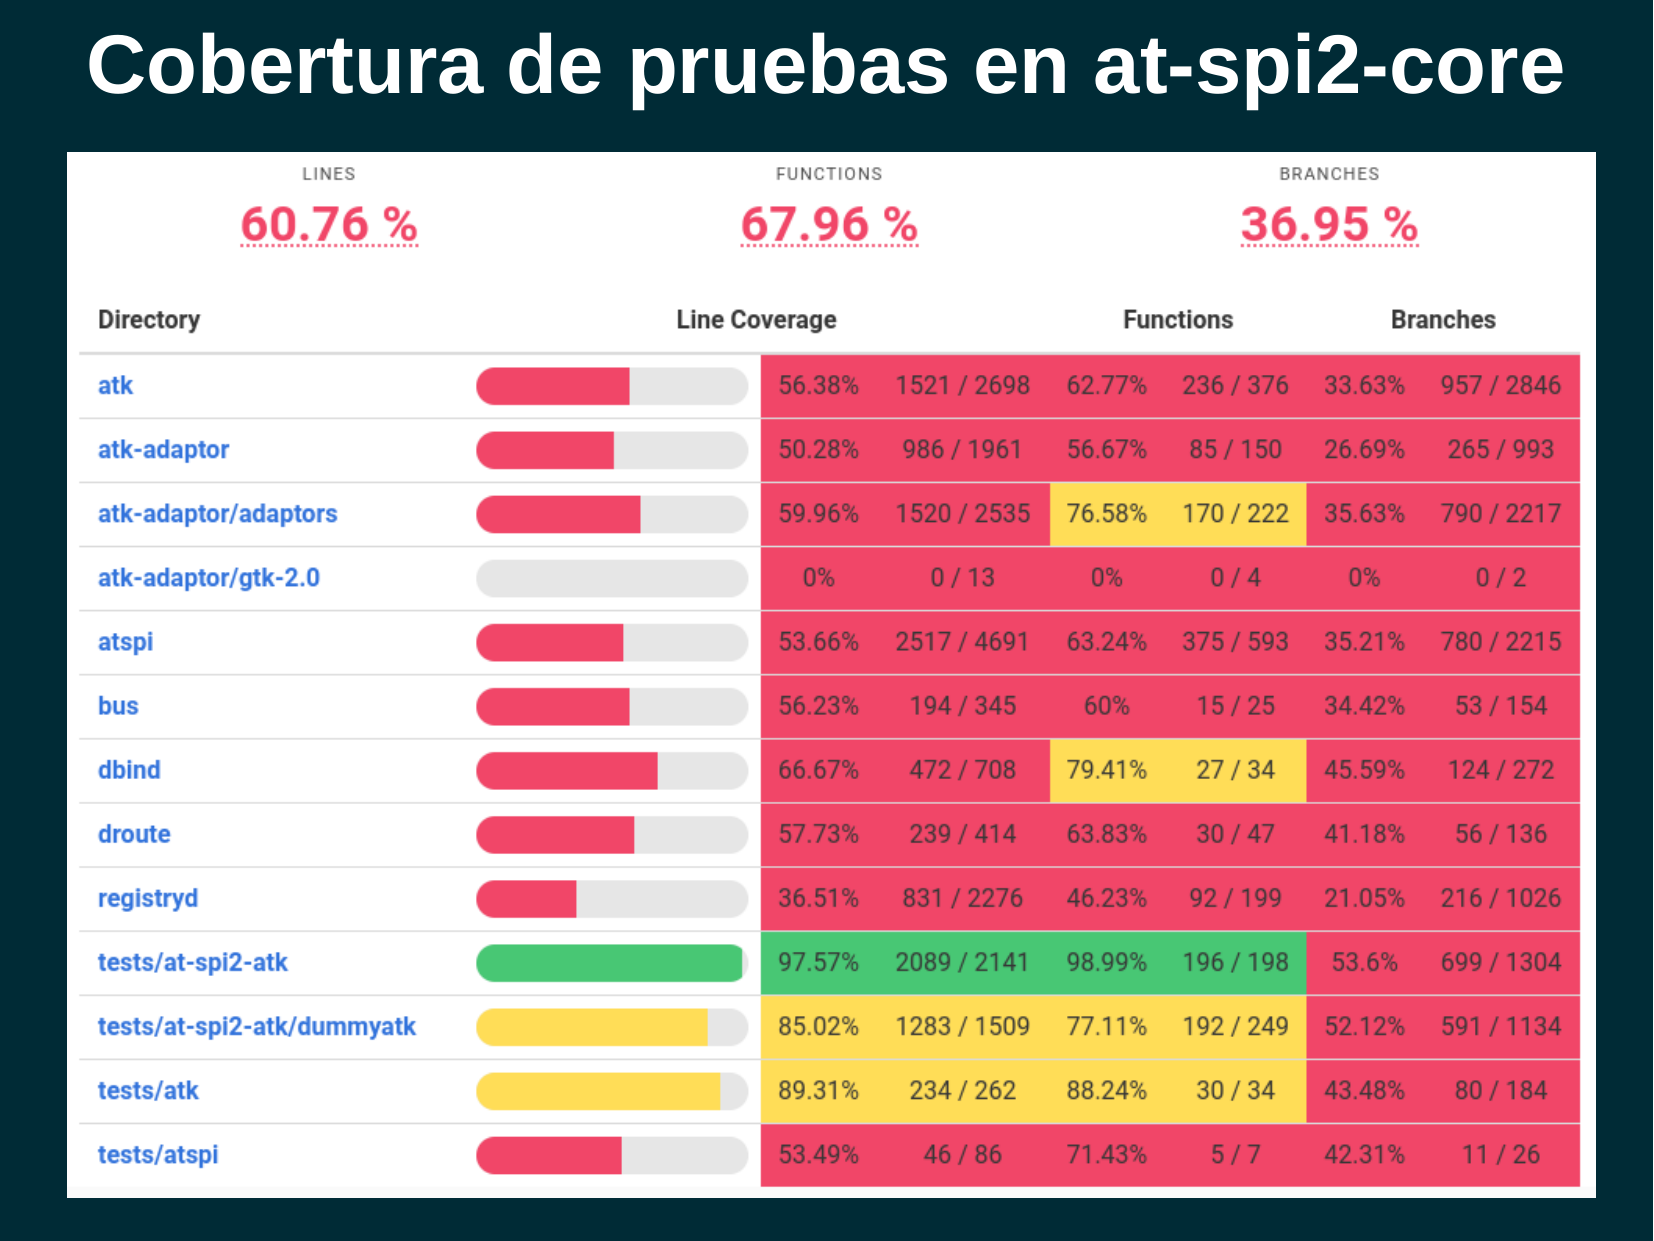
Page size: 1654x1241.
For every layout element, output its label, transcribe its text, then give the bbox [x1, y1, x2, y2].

picture [68, 153, 1595, 1197]
title Cobertura de pruebas en at-spi2-core [82, 0, 1571, 152]
